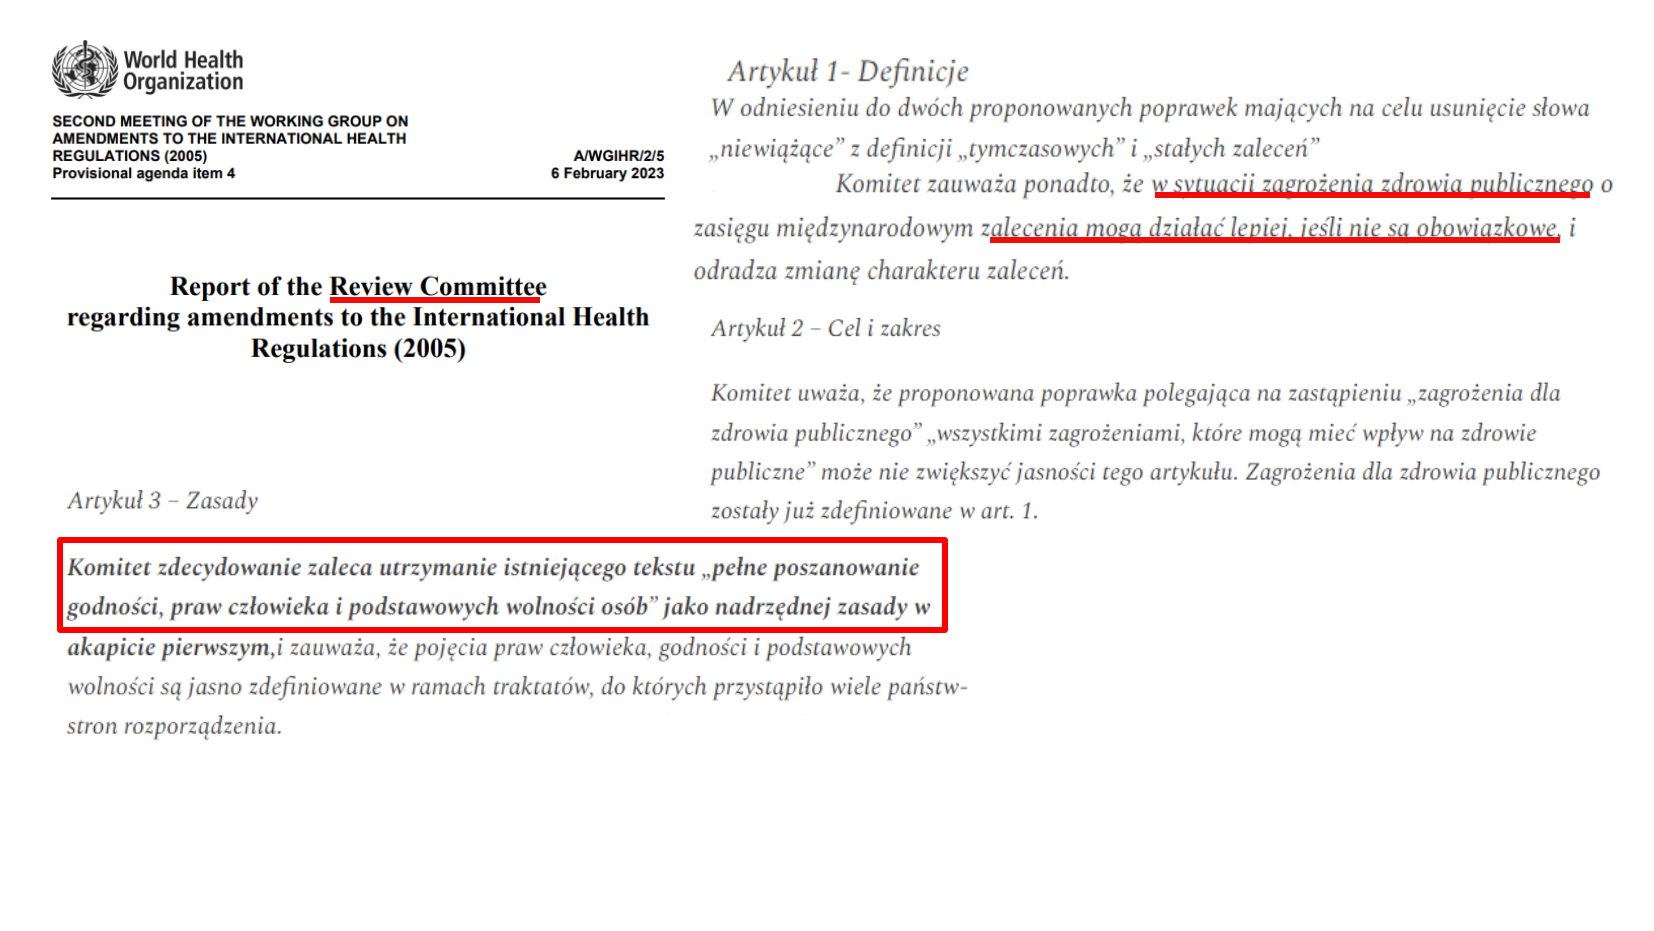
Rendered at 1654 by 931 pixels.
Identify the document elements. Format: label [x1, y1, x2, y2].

picture [690, 171, 1621, 286]
picture [63, 543, 942, 627]
picture [43, 29, 676, 365]
picture [705, 44, 1599, 169]
picture [60, 309, 1610, 743]
